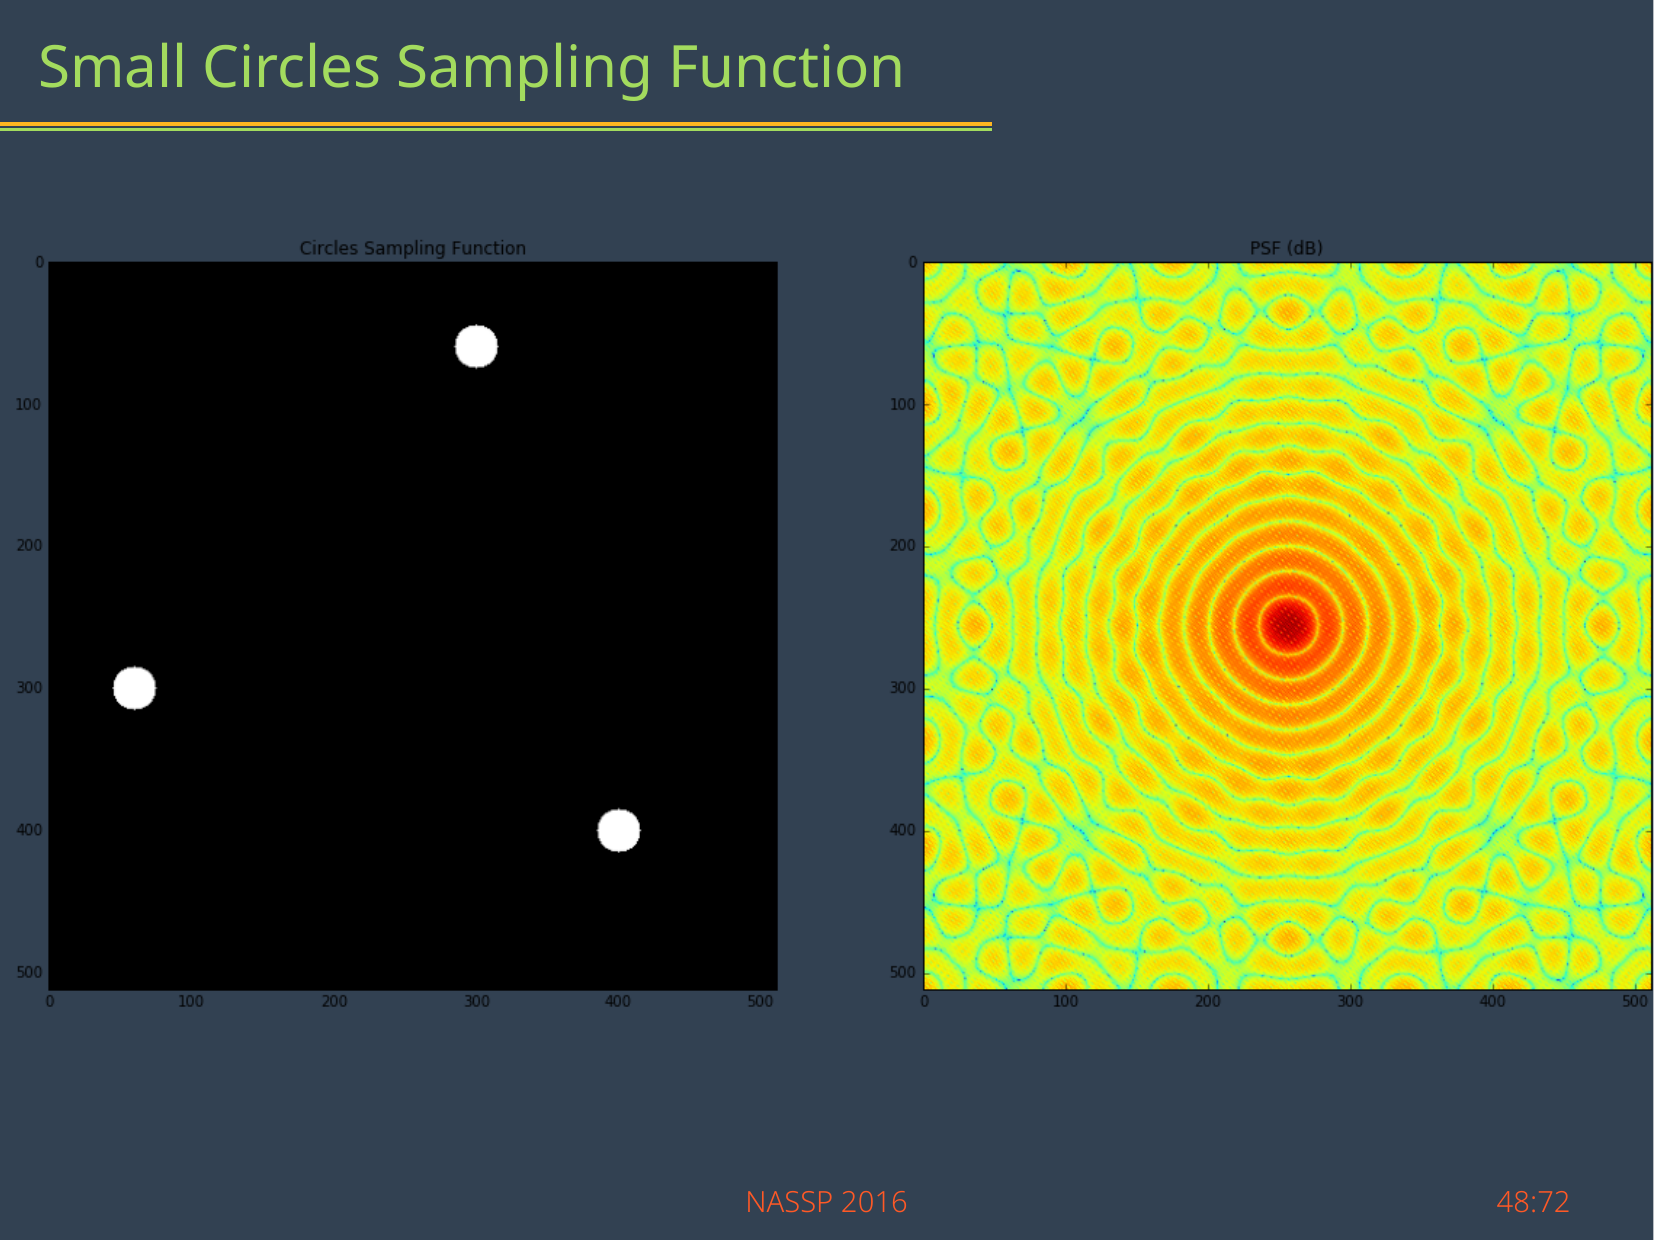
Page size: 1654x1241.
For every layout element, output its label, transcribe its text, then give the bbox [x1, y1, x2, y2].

picture [5, 230, 1654, 1020]
text_box Small Circles Sampling Function [23, 17, 1182, 103]
